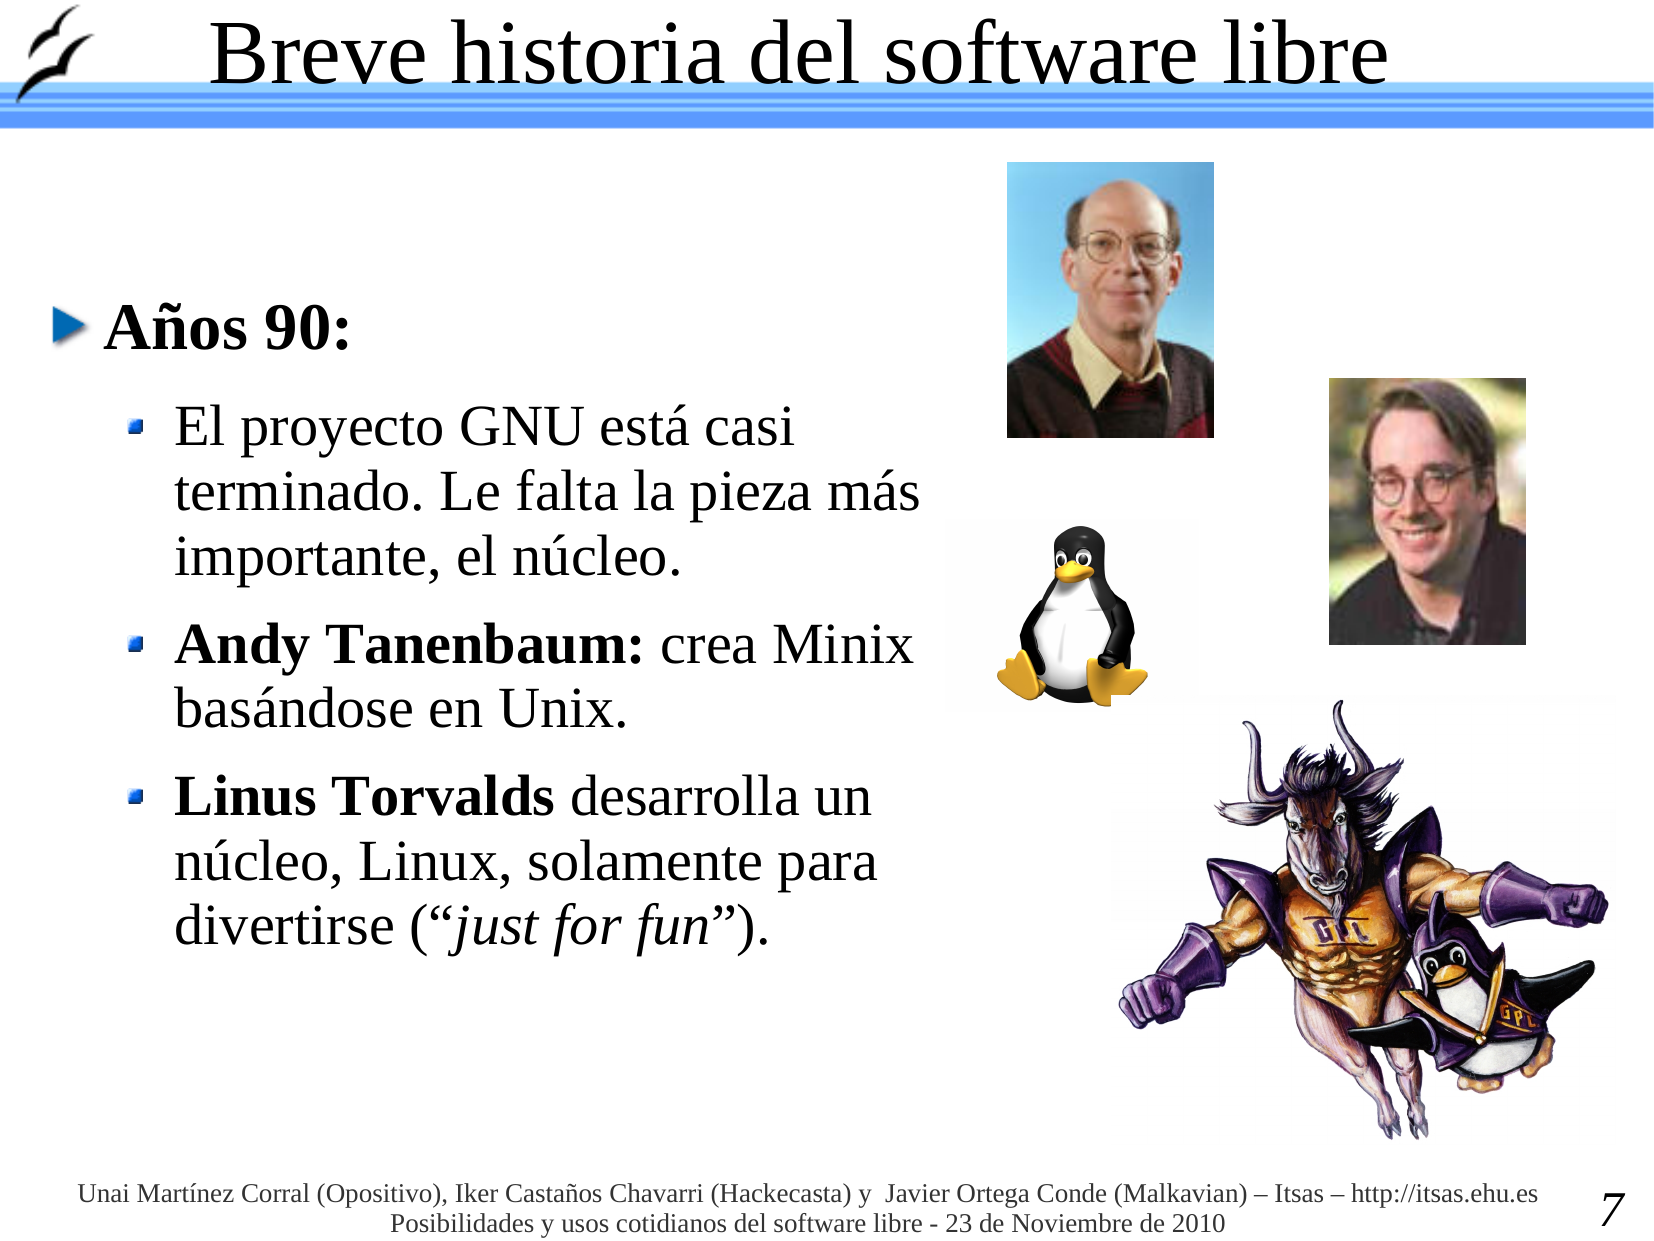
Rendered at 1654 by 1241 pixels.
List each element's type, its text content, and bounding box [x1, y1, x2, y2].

title Breve historia del software libre [94, 0, 1507, 107]
picture [1329, 378, 1526, 645]
list Años 90: El proyecto GNU está casi terminado. Le falta la pieza más importante, el núcleo. Andy Tanenbaum: crea Minix basándose en Unix. Linus Torvalds desarrolla un núcleo, Linux, solamente para divertirse (“just for fun”). [32, 290, 1019, 1094]
picture [0, 0, 1654, 133]
picture [945, 519, 1616, 1145]
picture [1007, 162, 1214, 438]
